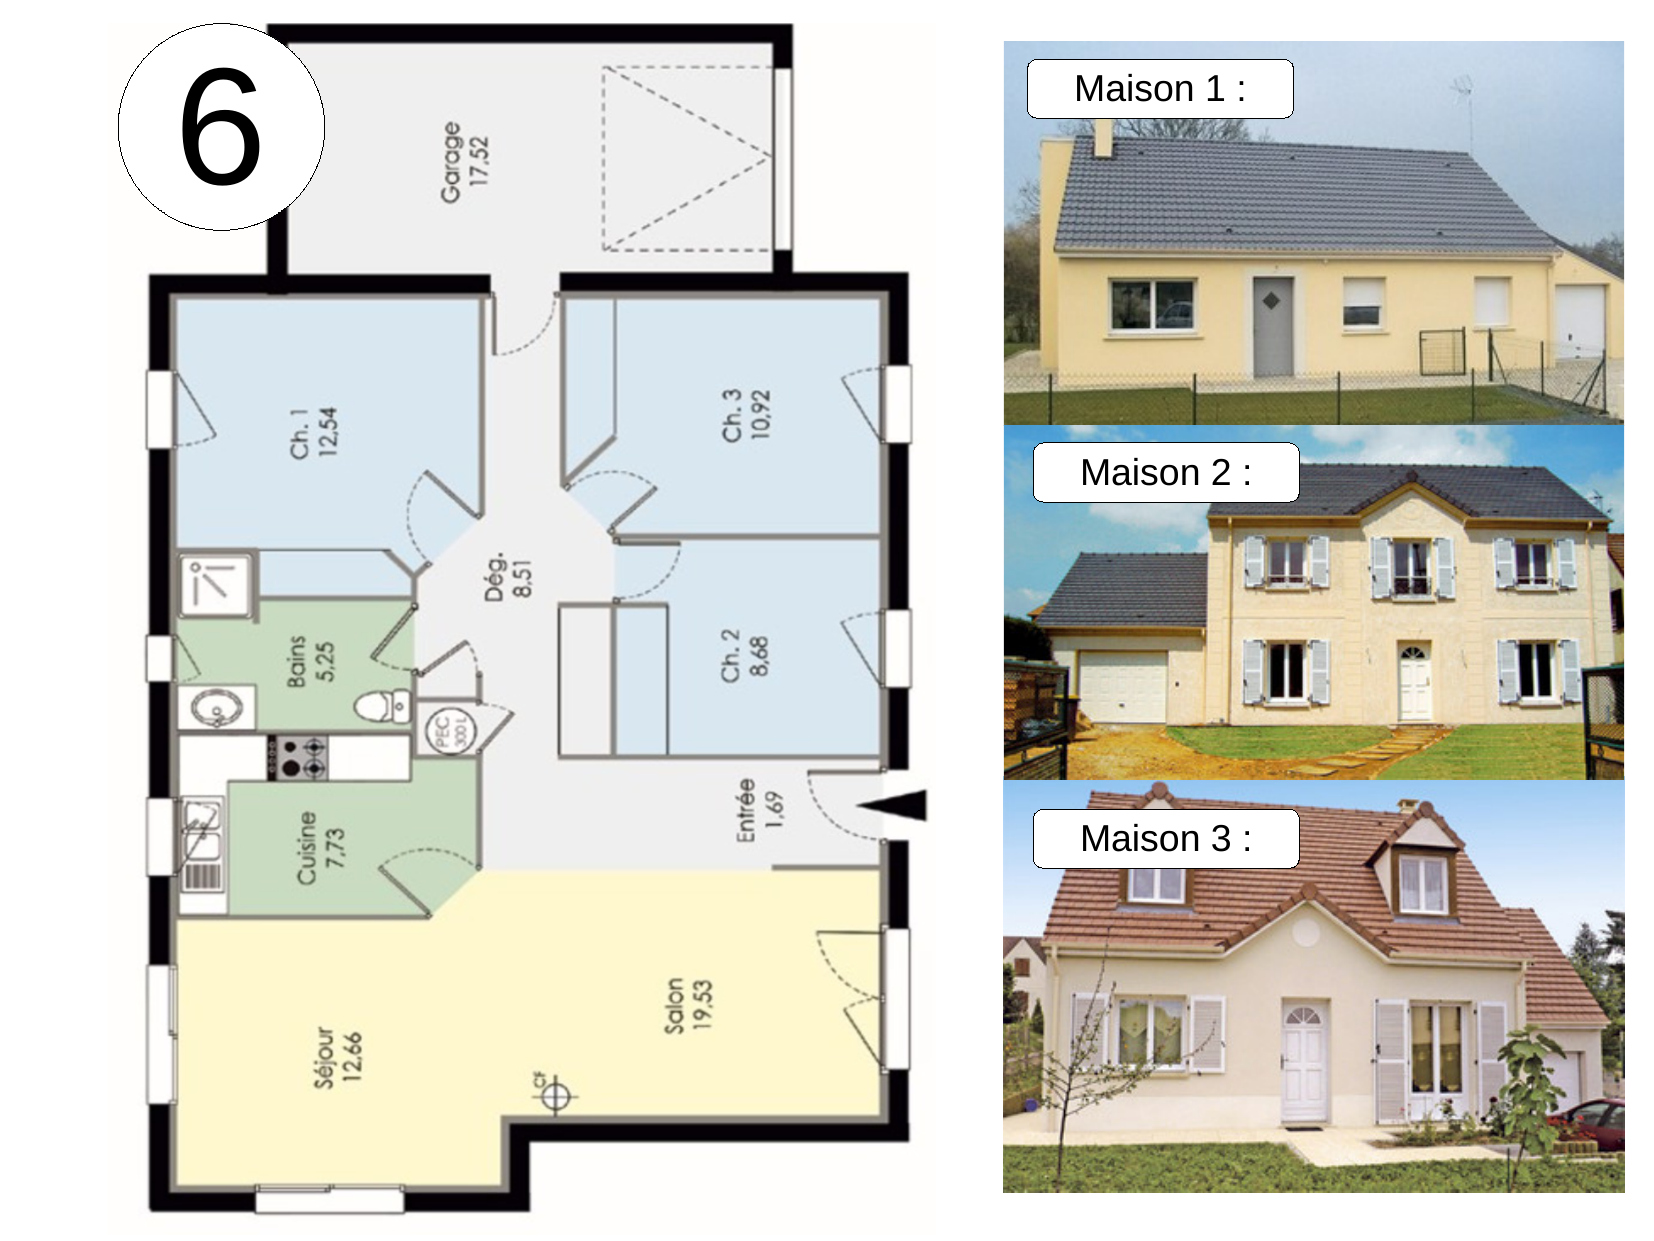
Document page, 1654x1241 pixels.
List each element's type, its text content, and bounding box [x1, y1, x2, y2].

text_box Maison 1 : [1027, 59, 1294, 119]
picture [1003, 41, 1625, 1193]
text_box Maison 2 : [1033, 442, 1300, 503]
text_box 6 [118, 23, 325, 231]
text_box Maison 3 : [1033, 809, 1300, 869]
picture [94, 23, 936, 1235]
